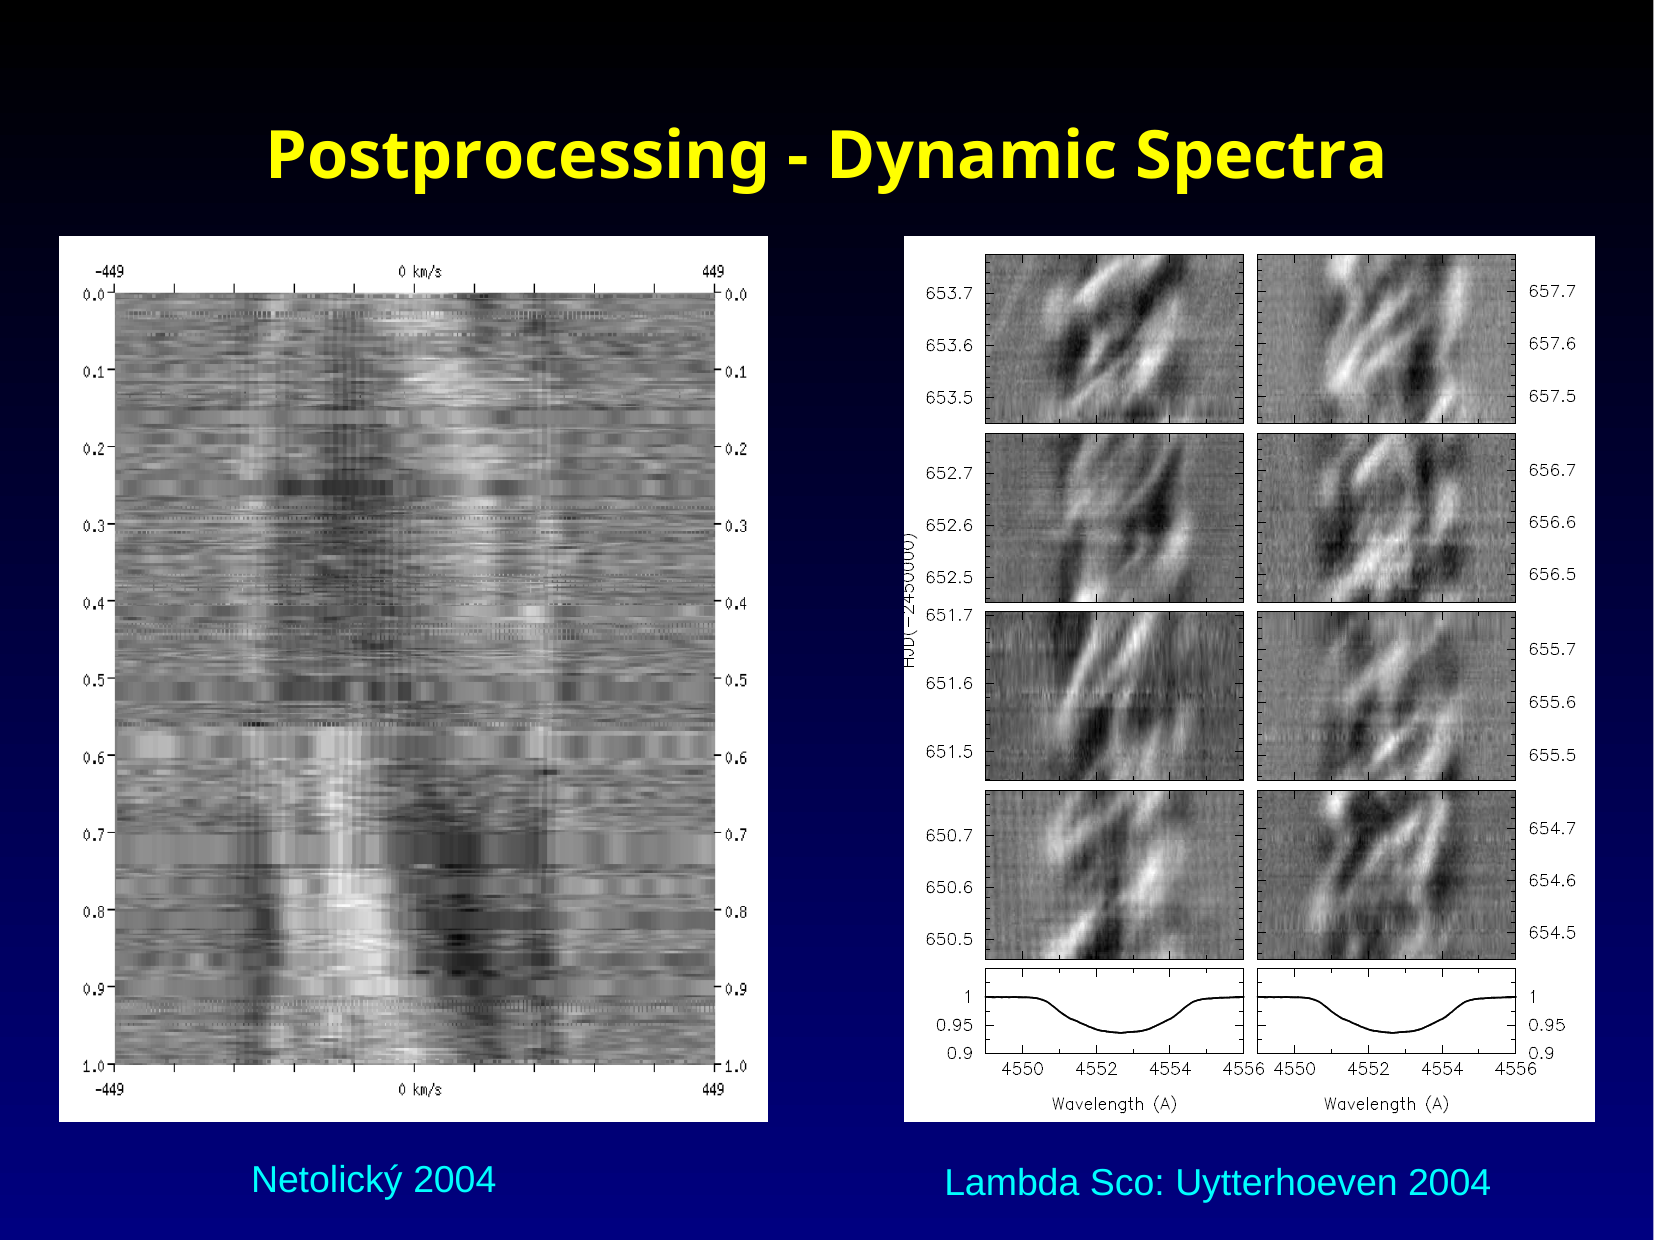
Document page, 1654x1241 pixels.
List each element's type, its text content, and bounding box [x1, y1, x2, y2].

title Postprocessing - Dynamic Spectra [82, 49, 1571, 257]
text_box Lambda Sco: Uytterhoeven 2004 [929, 1153, 1536, 1211]
picture [59, 236, 768, 1123]
text_box Netolický 2004 [236, 1151, 562, 1211]
picture [904, 236, 1595, 1123]
